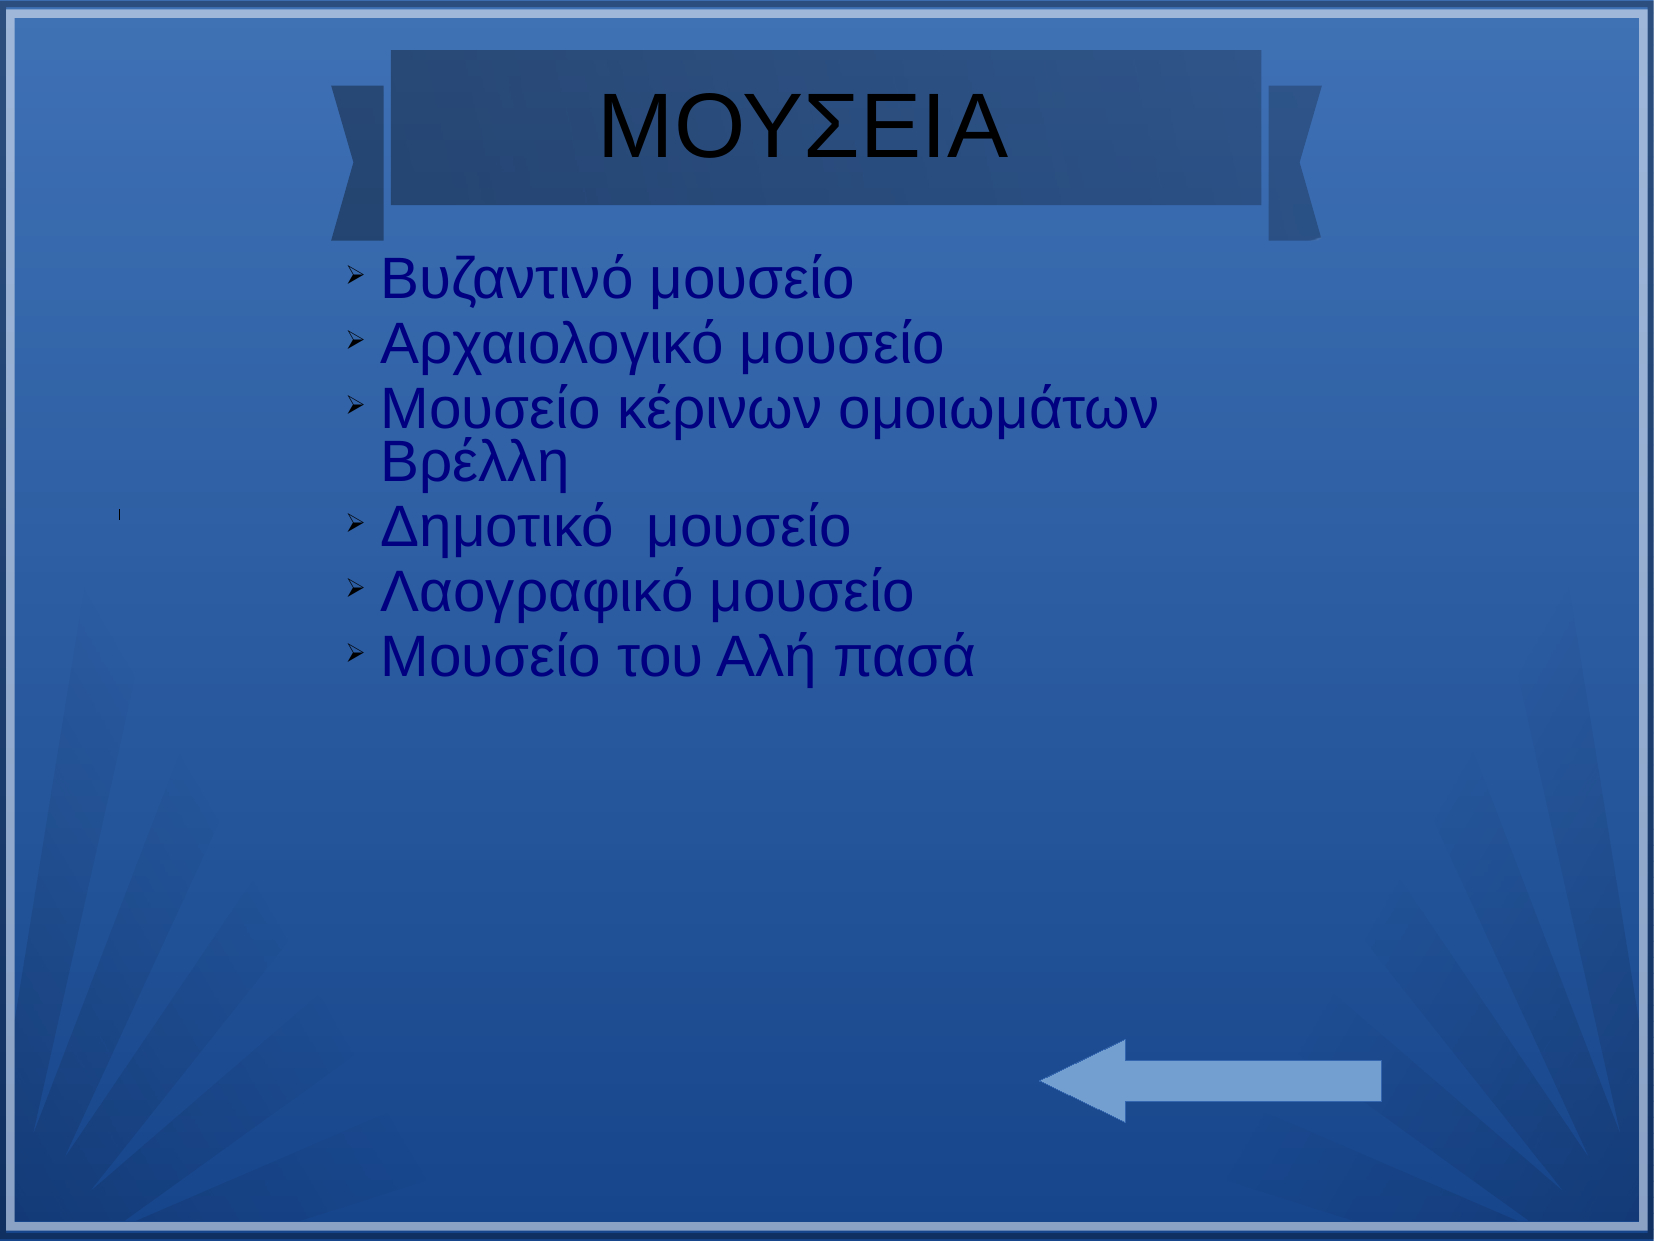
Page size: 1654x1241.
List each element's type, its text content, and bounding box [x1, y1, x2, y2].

text_box [1039, 1039, 1382, 1123]
text_box Βυζαντινό μουσείο Αρχαιολογικό μουσείο Μουσείο κέρινων ομοιωμάτων Βρέλλη Δημοτικό μουσείο Λαογραφικό μουσείο Μουσείο του Αλή πασά [330, 238, 1217, 710]
text_box [377, 401, 423, 478]
title ΜΟΥΣΕΙΑ [59, 0, 1548, 252]
